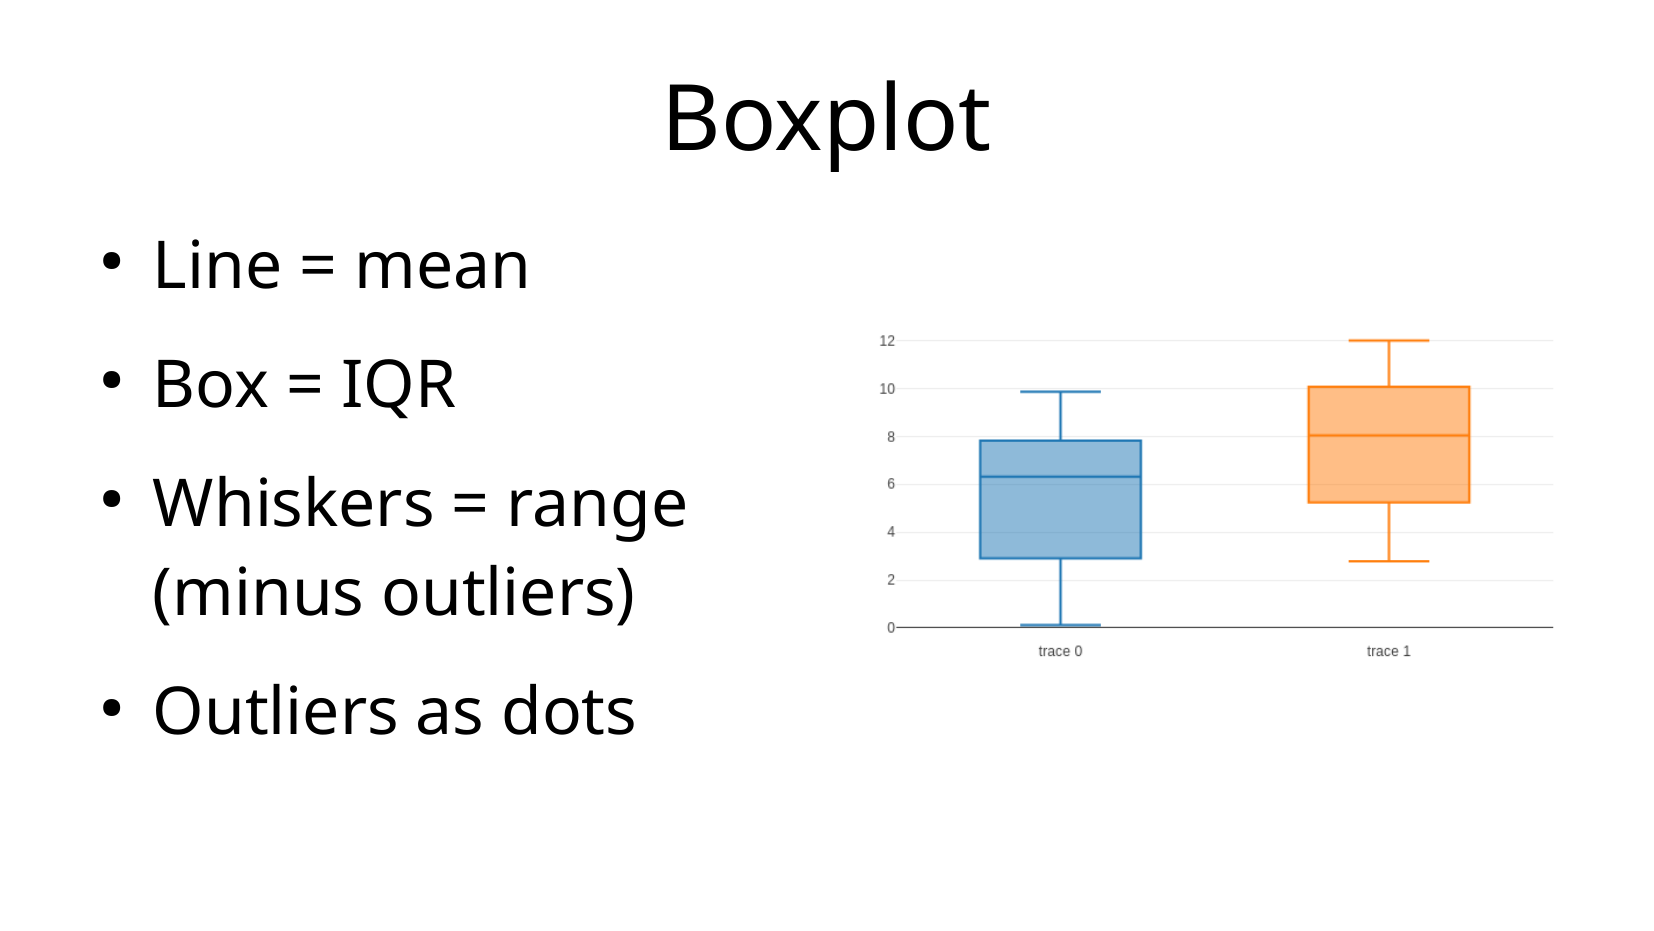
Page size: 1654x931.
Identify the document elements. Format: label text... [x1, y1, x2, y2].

title Boxplot [82, 37, 1571, 193]
picture [845, 278, 1572, 696]
list Line = mean Box = IQR Whiskers = range (minus outliers) Outliers as dots [82, 217, 809, 758]
